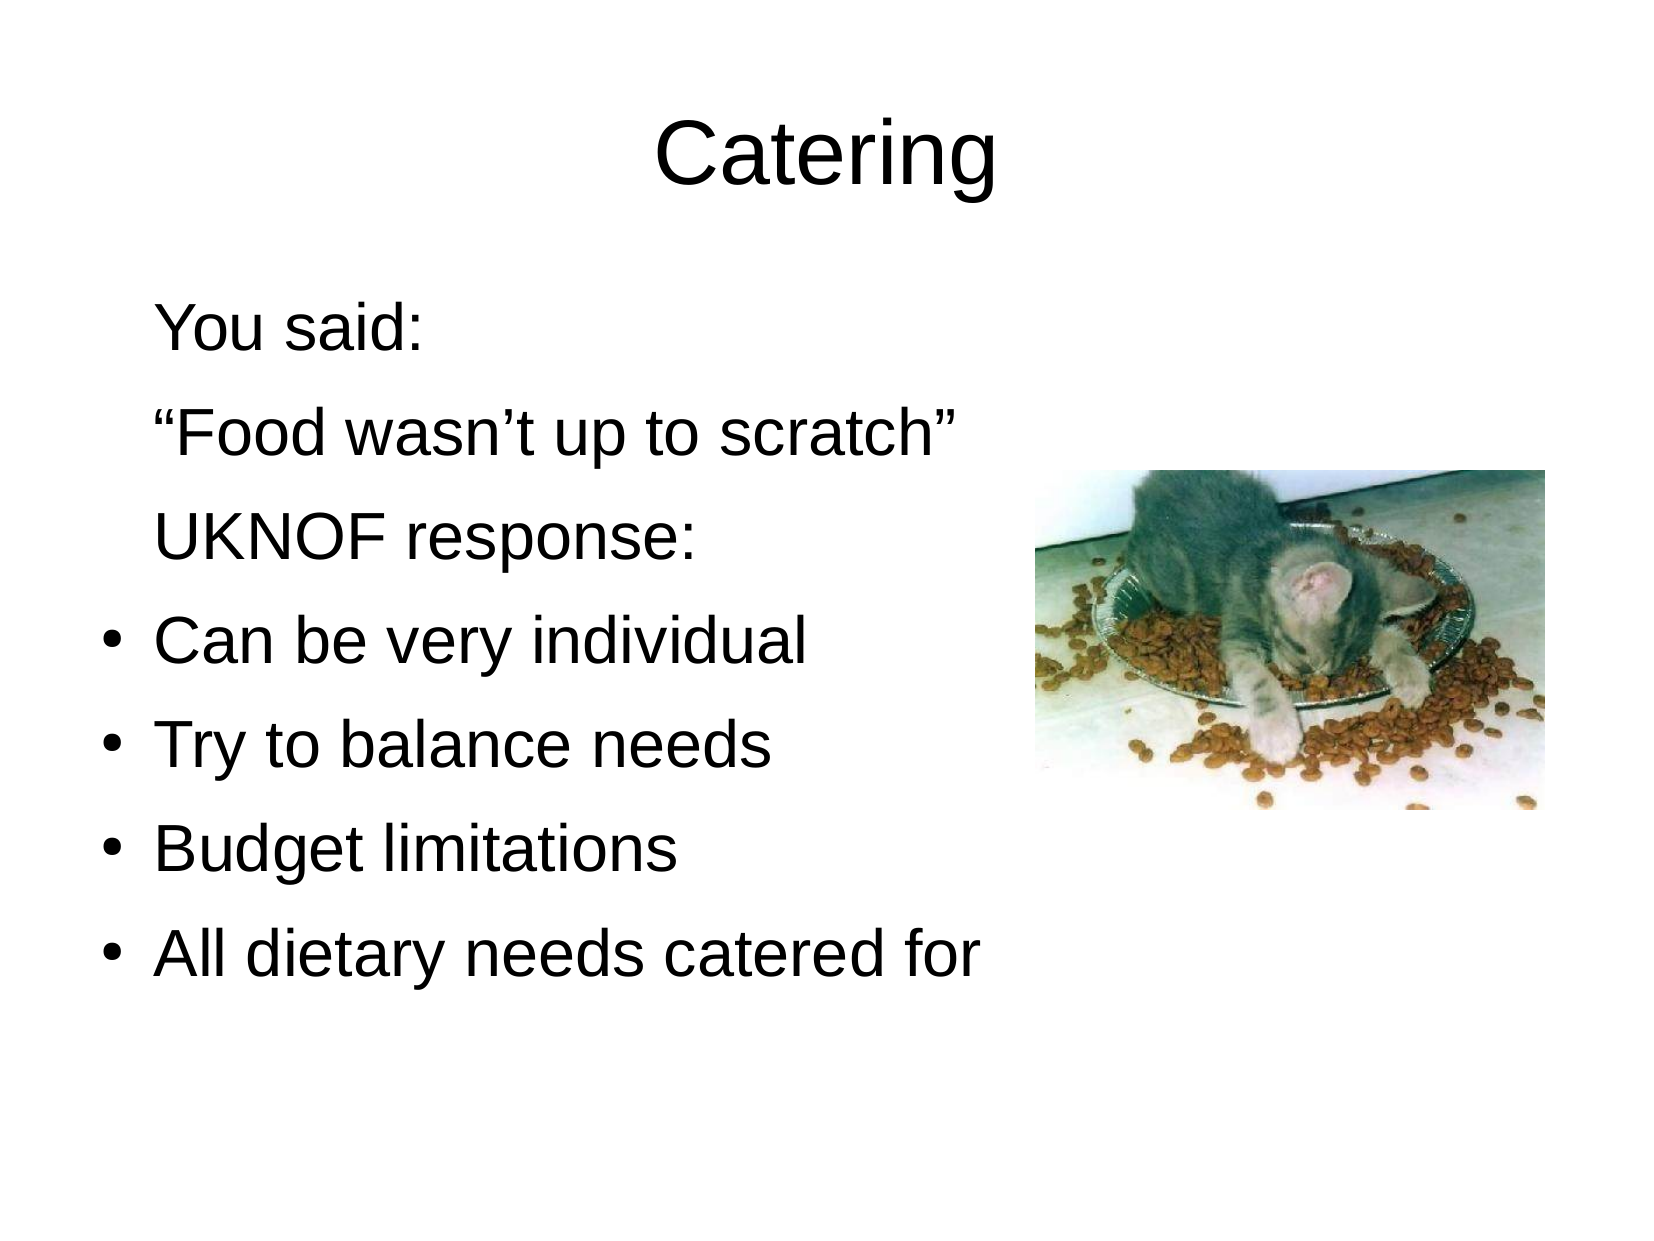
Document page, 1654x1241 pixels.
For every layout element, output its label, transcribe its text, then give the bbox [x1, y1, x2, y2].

list You said: “Food wasn’t up to scratch” UKNOF response: Can be very individual Try to balance needs Budget limitations All dietary needs catered for [82, 290, 1571, 1010]
picture [1035, 470, 1545, 811]
title Catering [82, 49, 1571, 257]
